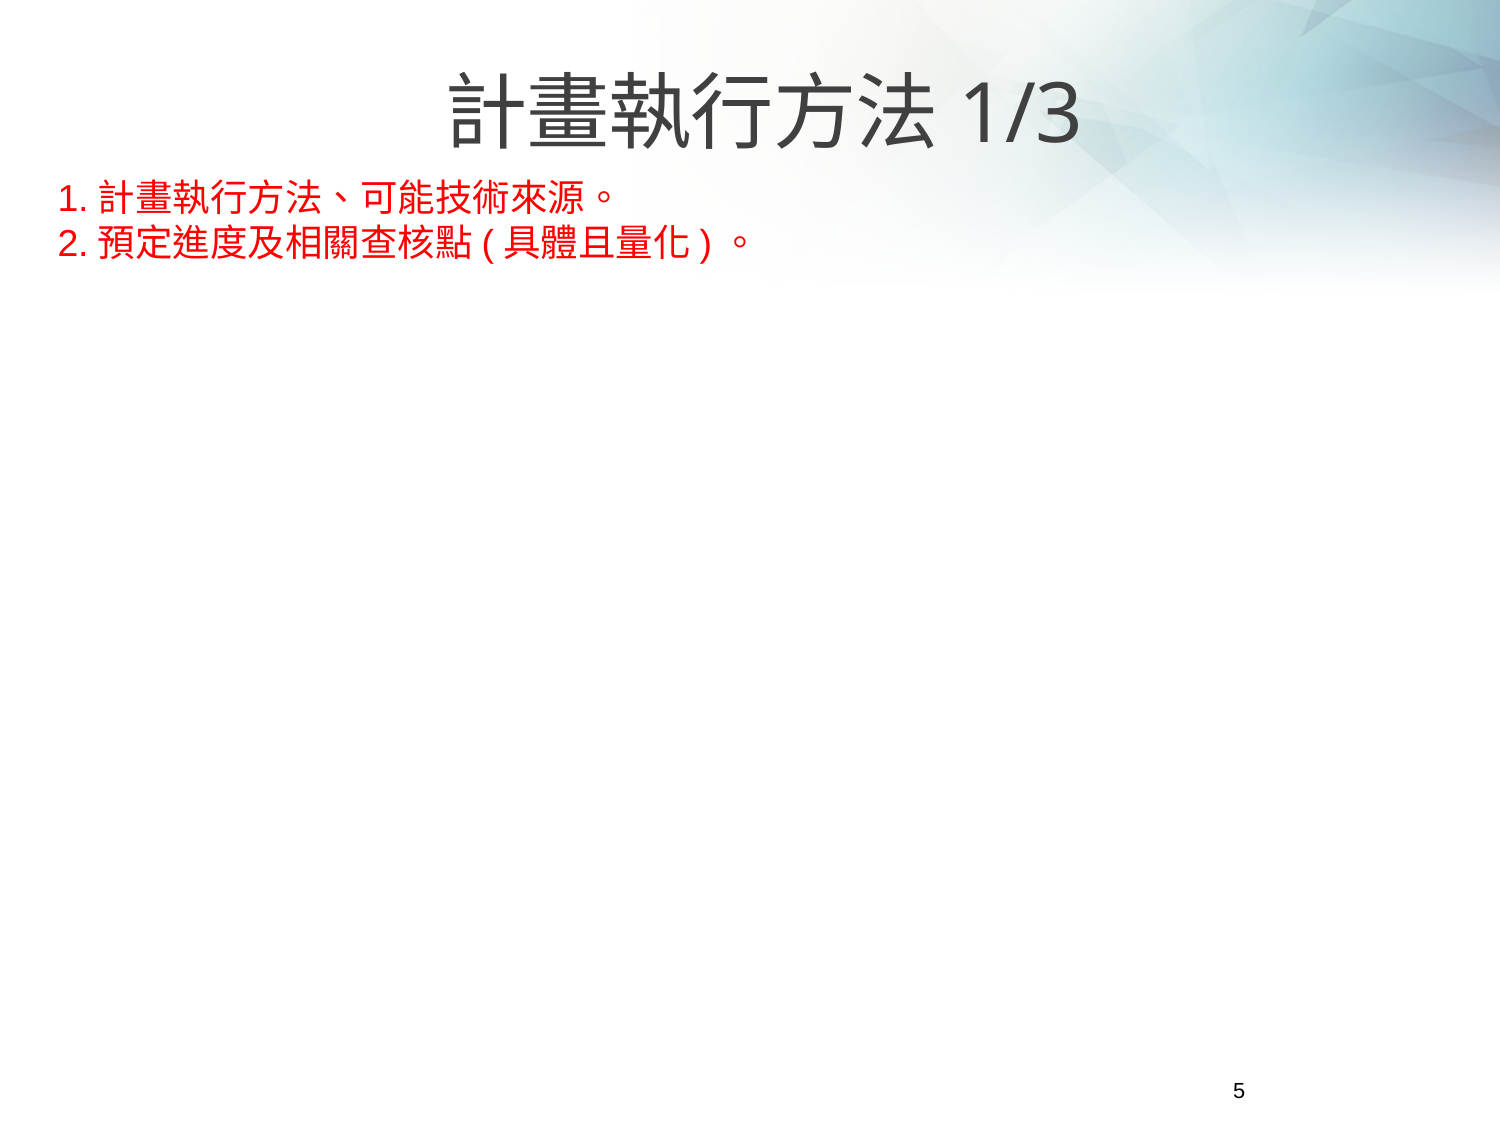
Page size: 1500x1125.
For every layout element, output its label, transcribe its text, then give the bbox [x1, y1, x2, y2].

title 計畫執行方法1/3 [77, 44, 1451, 167]
text_box 1.計畫執行方法、可能技術來源。 2.預定進度及相關查核點(具體且量化)。 [42, 166, 1437, 273]
text_box 5 [1218, 1059, 1380, 1120]
